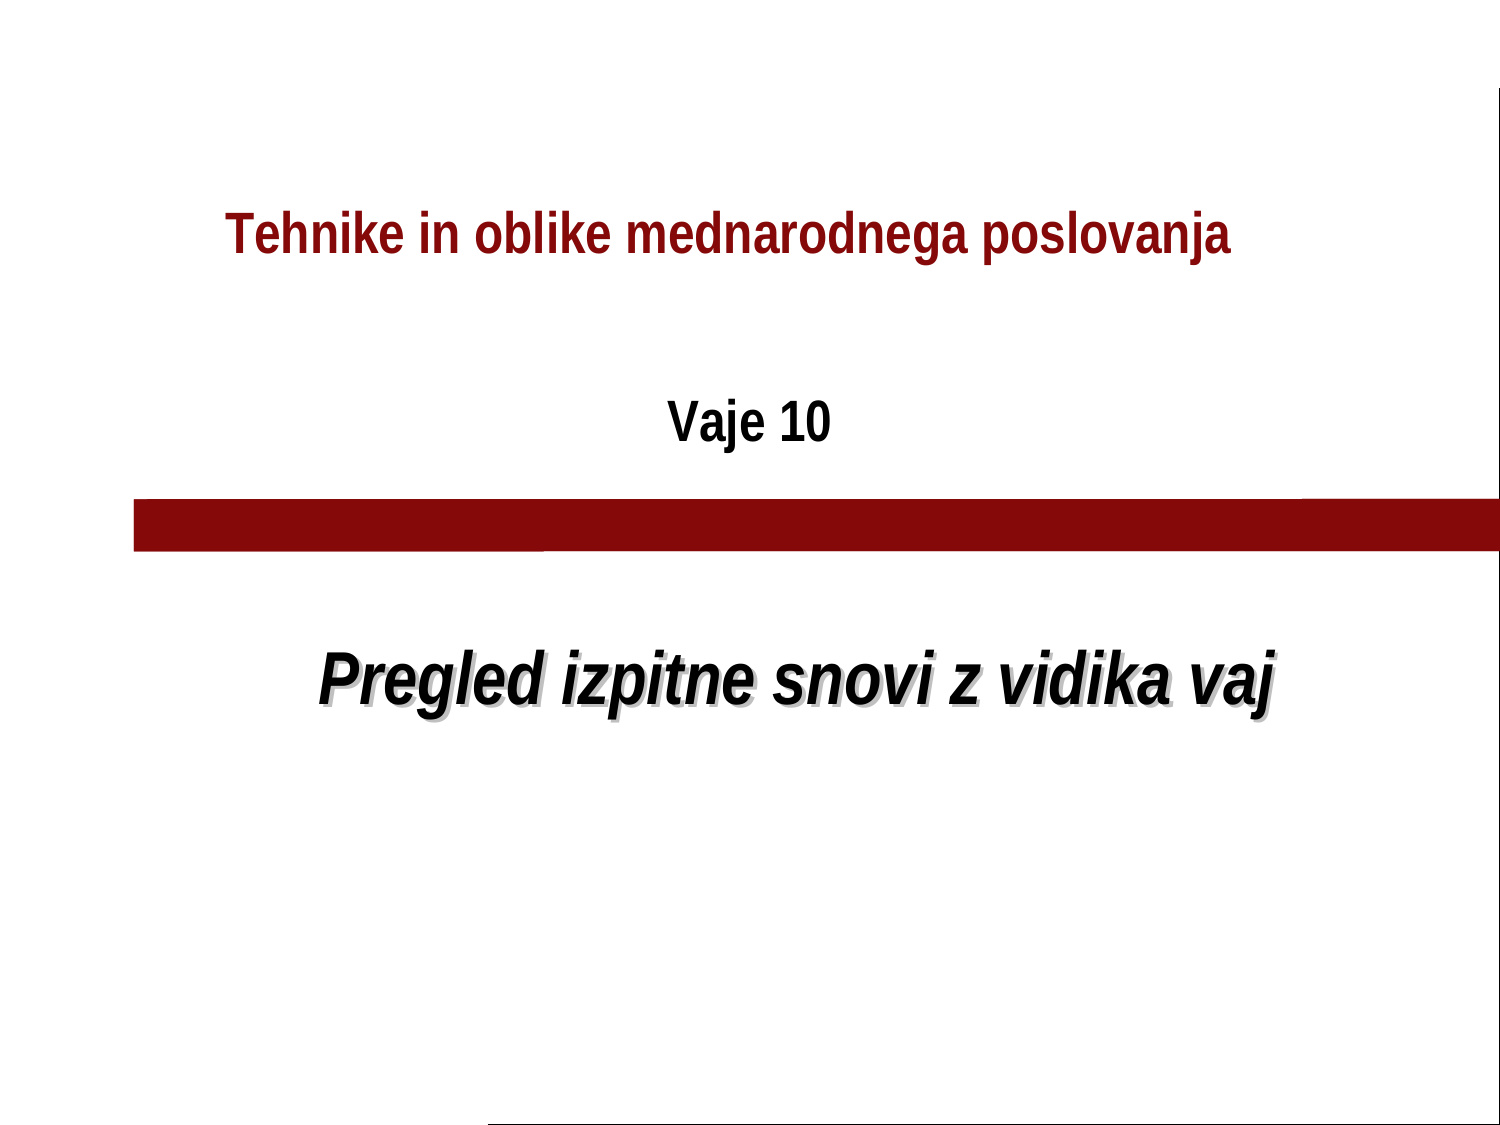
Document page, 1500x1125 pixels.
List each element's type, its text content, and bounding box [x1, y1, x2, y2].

title Pregled izpitne snovi z vidika vaj [159, 621, 1435, 810]
